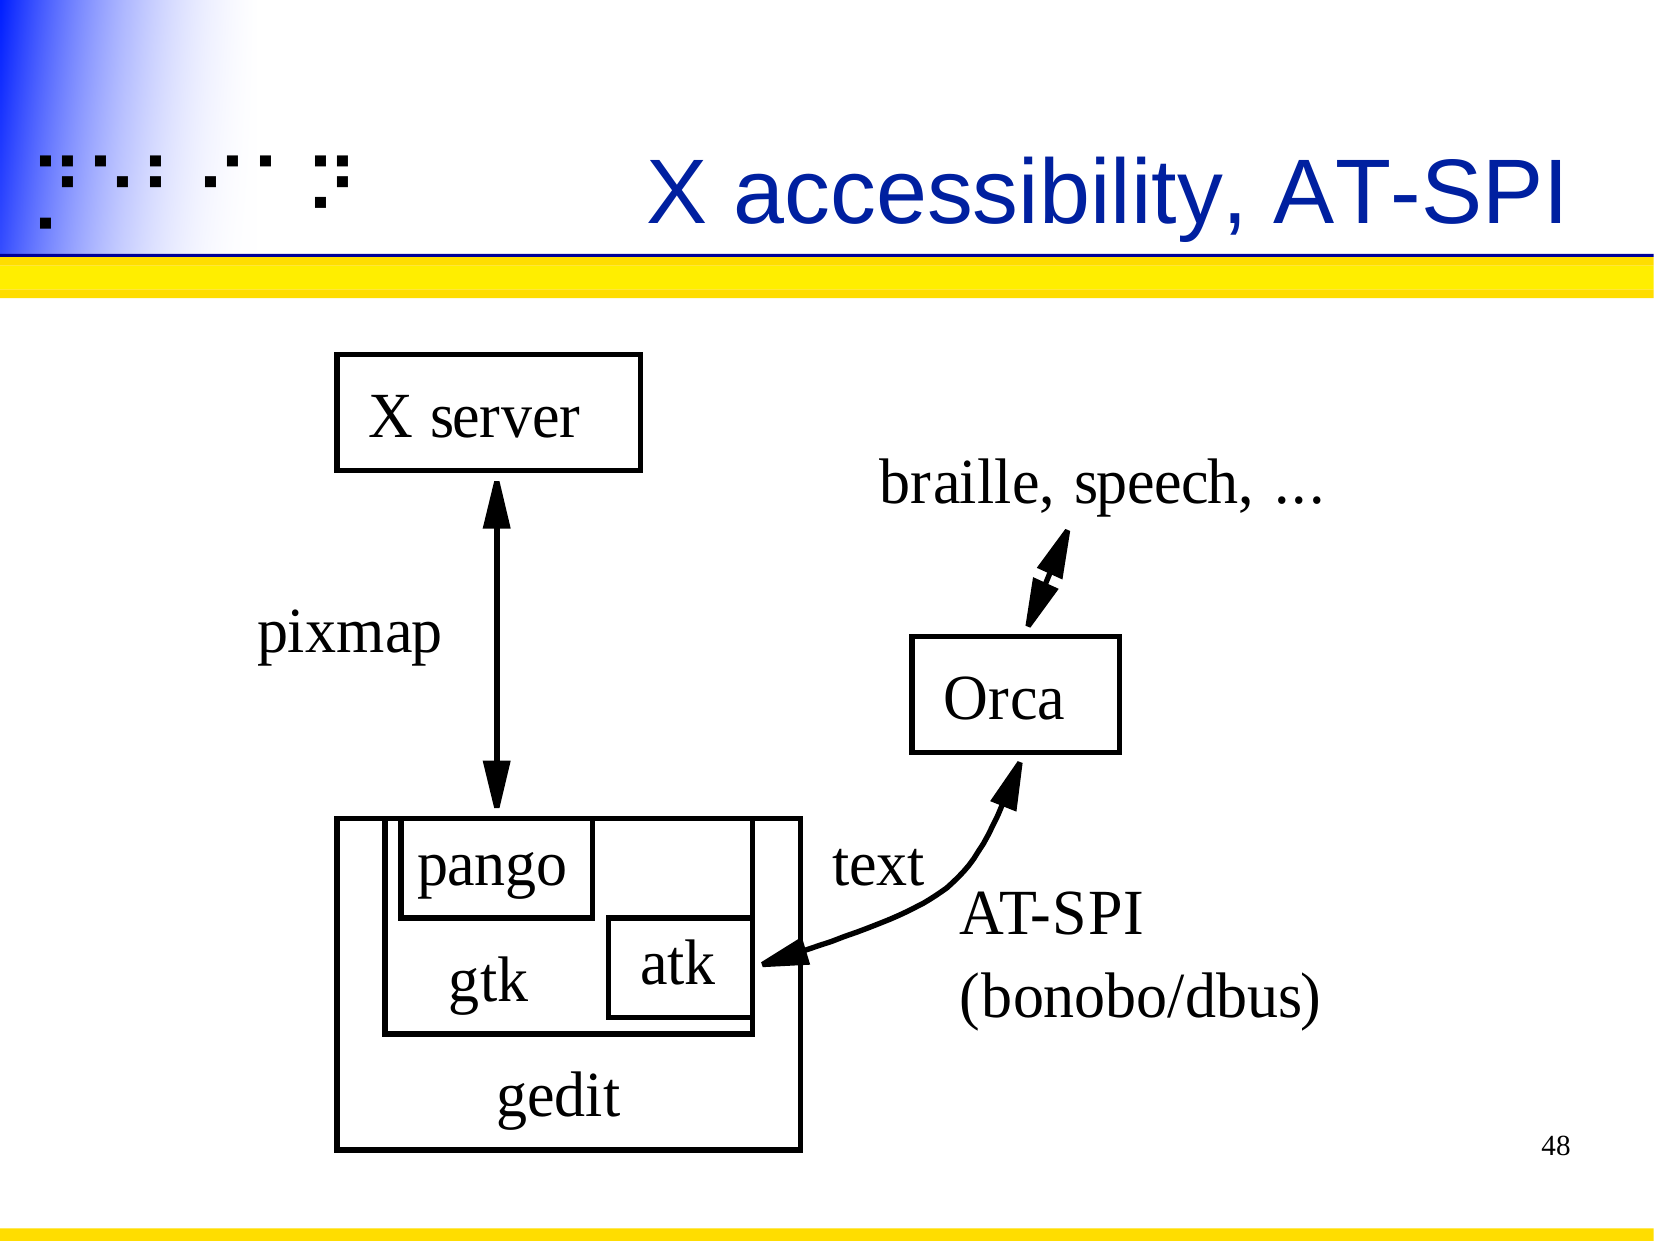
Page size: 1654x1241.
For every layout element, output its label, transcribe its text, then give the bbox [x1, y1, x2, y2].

picture [234, 332, 1419, 1173]
title X accessibility, AT-SPI [372, 126, 1571, 257]
